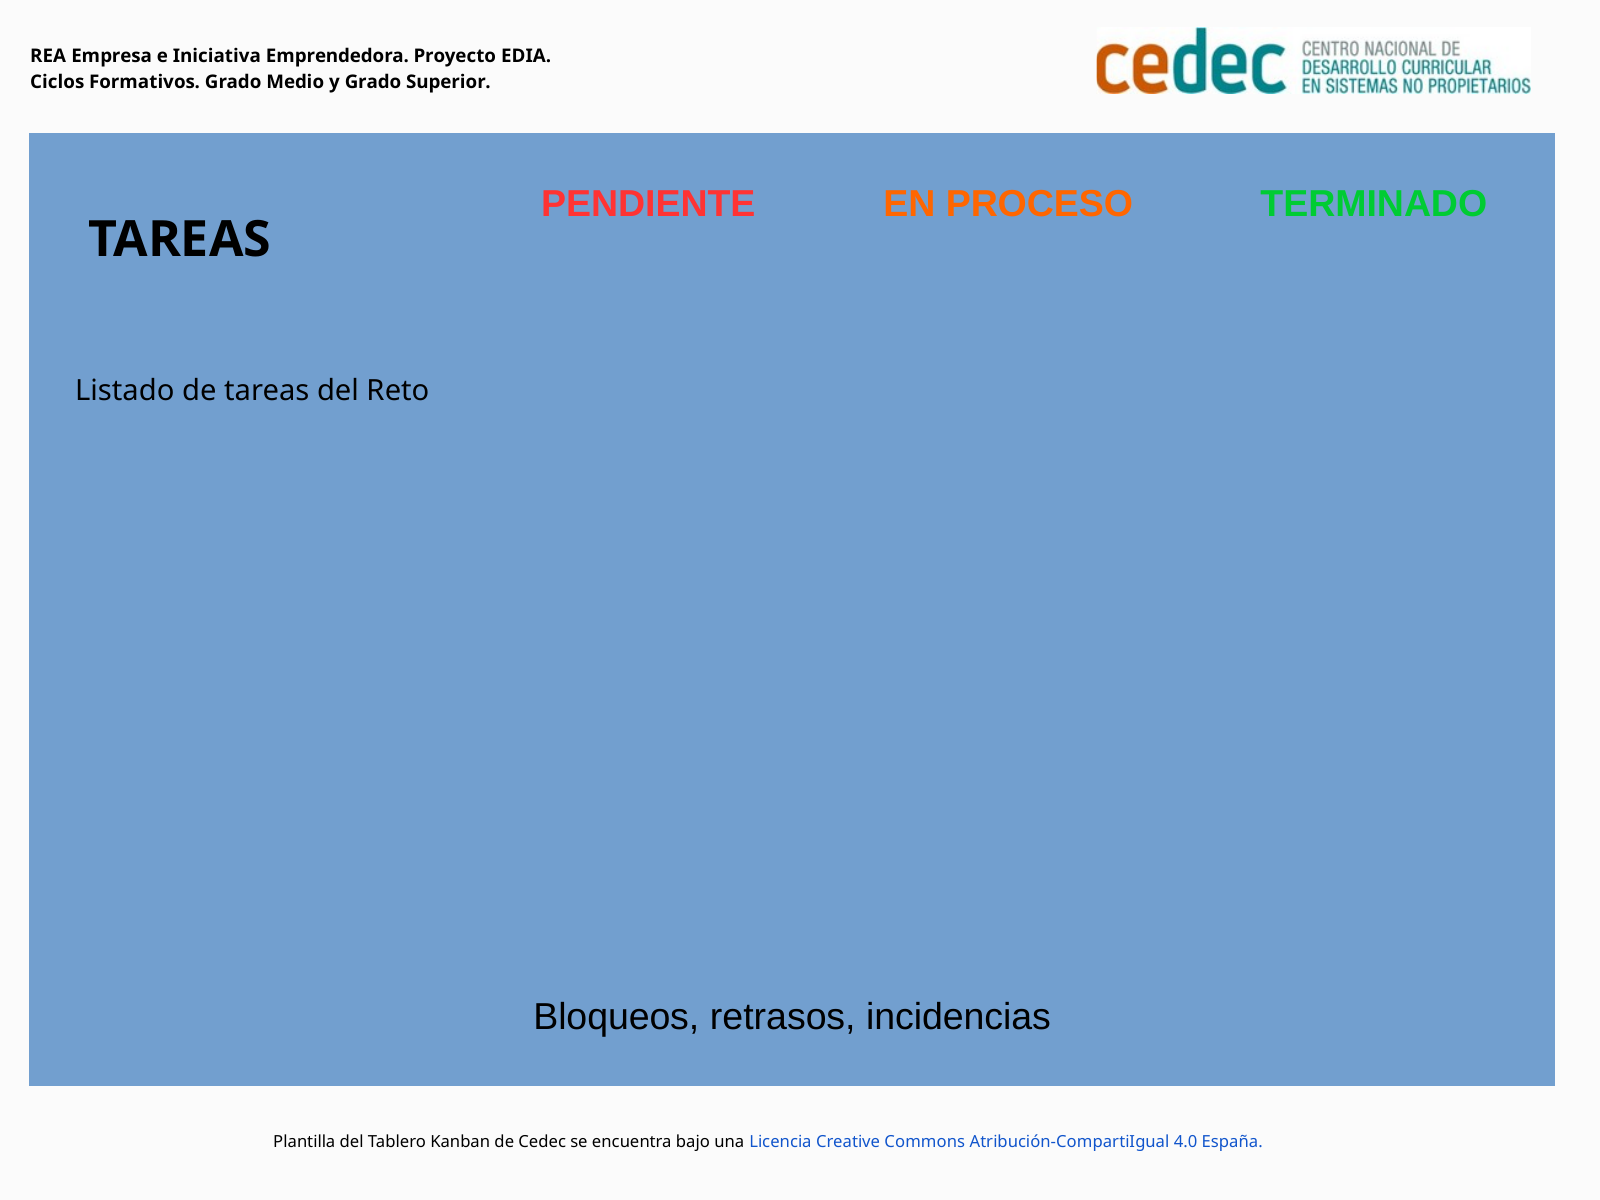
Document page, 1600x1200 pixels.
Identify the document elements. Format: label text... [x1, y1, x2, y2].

table_cell Bloqueos, retrasos, incidencias [29, 945, 1555, 1086]
text_box REA Empresa e Iniciativa Emprendedora. Proyecto EDIA. Ciclos Formativos. Grado Medio y Grado Superior. [30, 36, 692, 94]
table_header TERMINADO [1193, 133, 1555, 945]
table_header EN PROCESO [824, 133, 1193, 945]
text_box Plantilla del Tablero Kanban de Cedec se encuentra bajo una Licencia Creative Commons Atribución-CompartiIgual 4.0 España. [118, 1122, 1501, 1193]
table_header PENDIENTE [473, 133, 824, 945]
table_header TAREAS Listado de tareas del Reto [29, 133, 473, 945]
